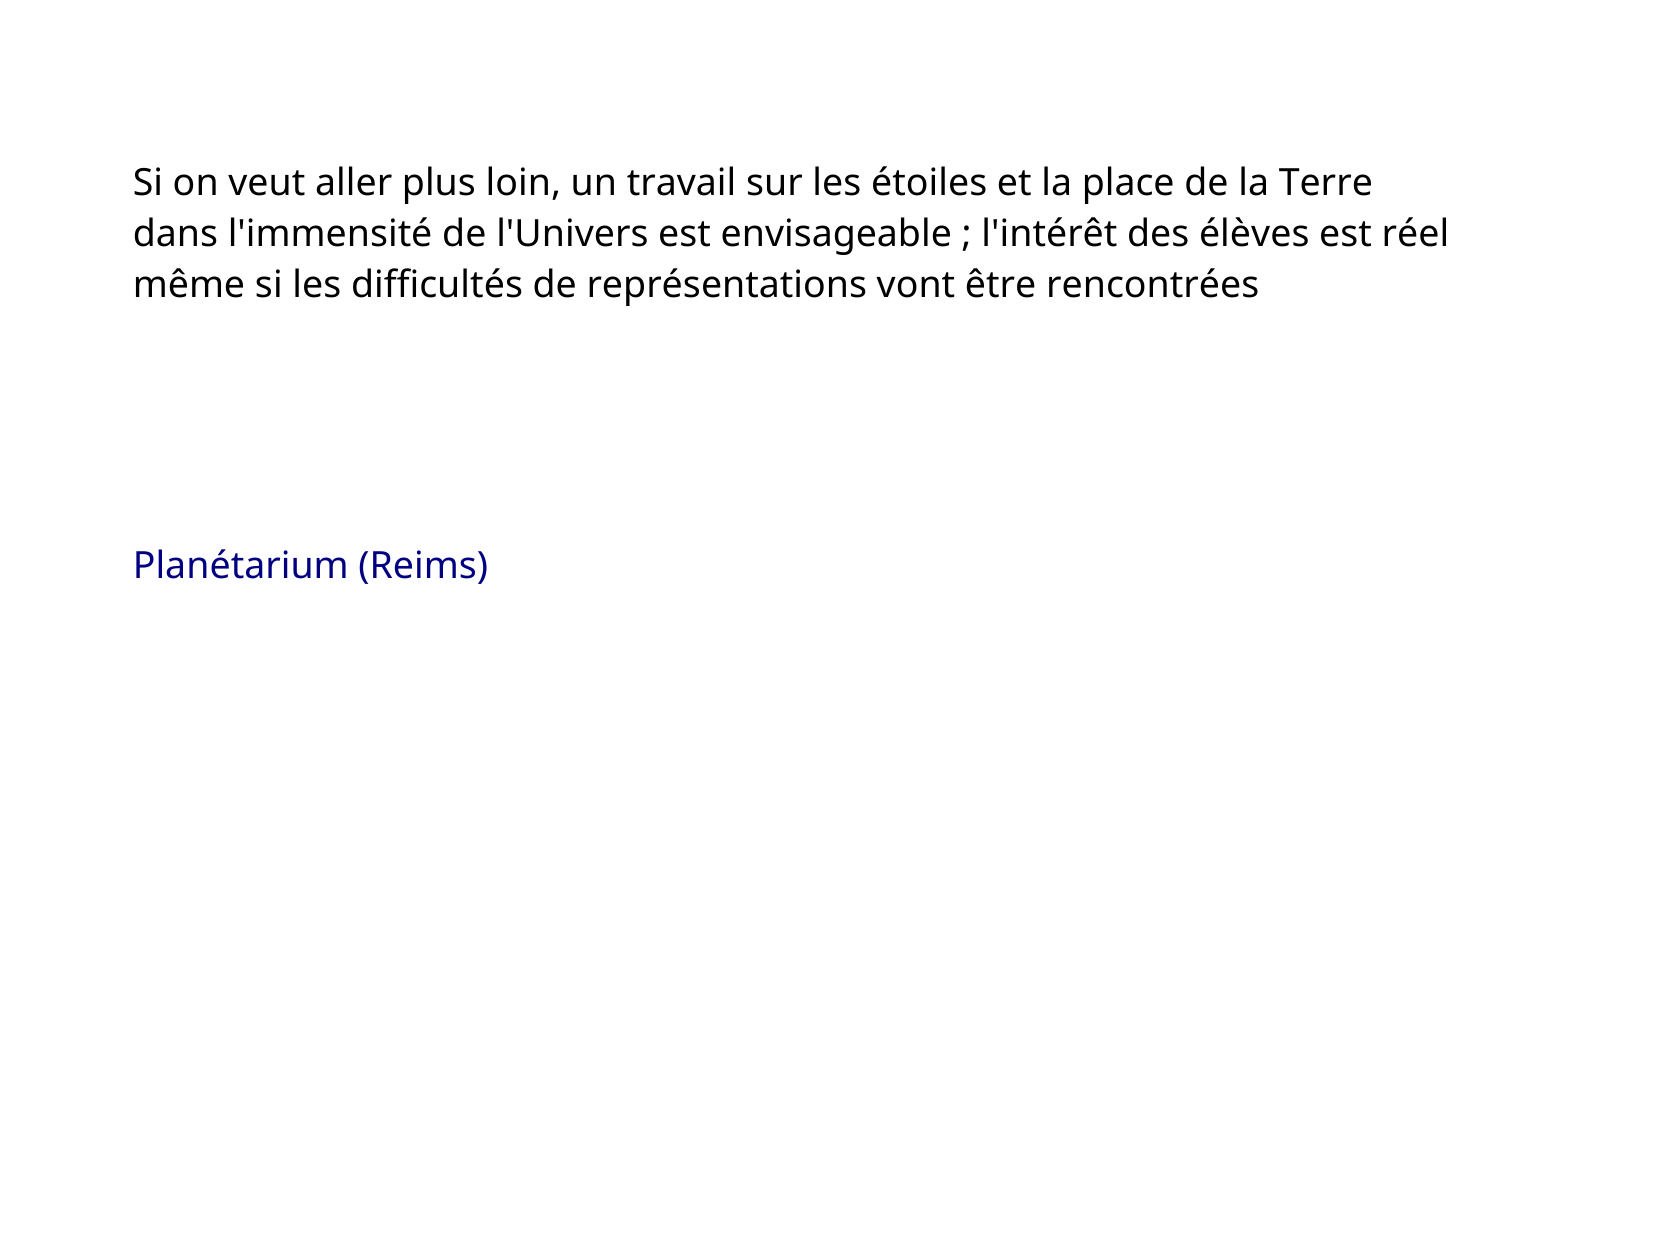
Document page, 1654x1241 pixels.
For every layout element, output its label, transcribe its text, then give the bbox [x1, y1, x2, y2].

text_box Si on veut aller plus loin, un travail sur les étoiles et la place de la Terre dans l'immensité de l'Univers est envisageable ; l'intérêt des élèves est réel même si les difficultés de représentations vont être rencontrées [118, 147, 1477, 339]
text_box Planétarium (Reims) [118, 531, 1447, 591]
